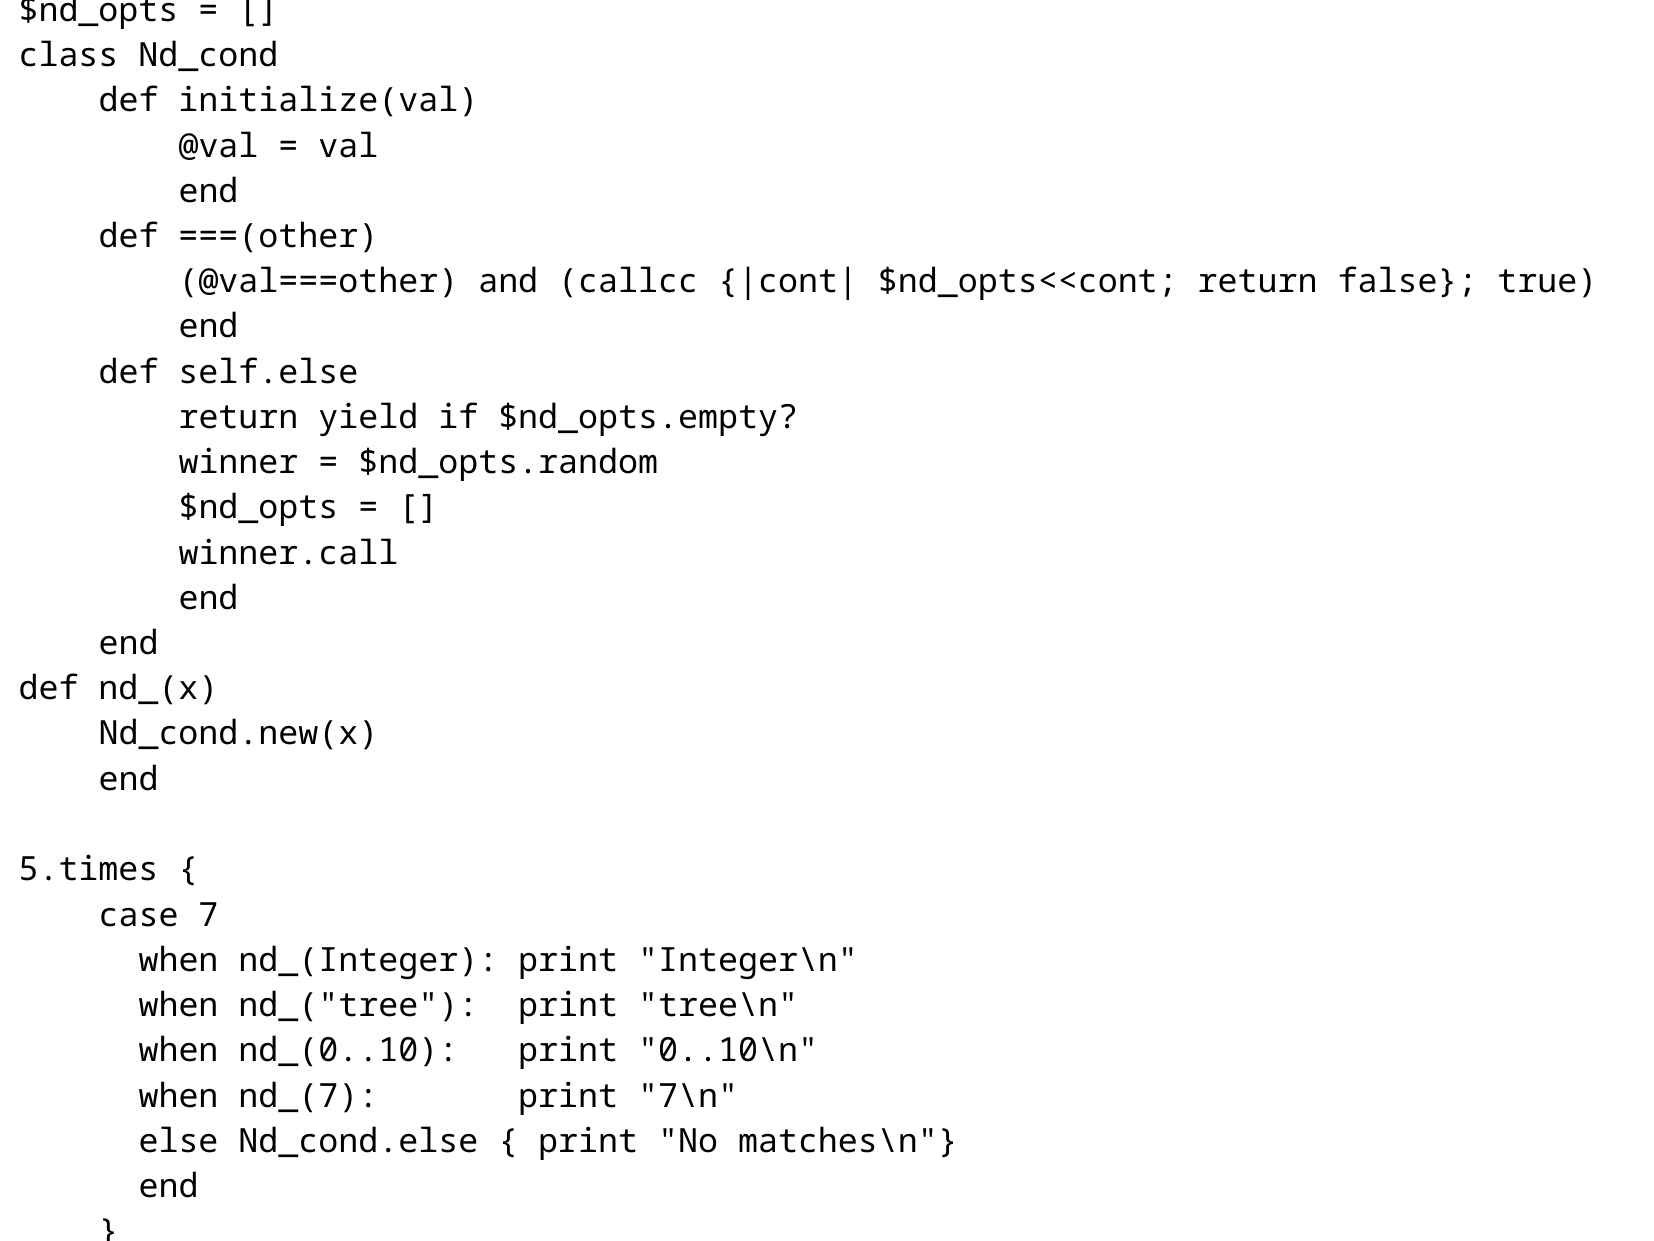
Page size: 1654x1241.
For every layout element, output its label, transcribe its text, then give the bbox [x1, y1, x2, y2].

text_box $nd_opts = [] class Nd_cond def initialize(val) @val = val end def ===(other) (@val===other) and (callcc {|cont| $nd_opts<<cont; return false}; true) end def self.else return yield if $nd_opts.empty? winner = $nd_opts.random $nd_opts = [] winner.call end end def nd_(x) Nd_cond.new(x) end 5.times { case 7 when nd_(Integer): print "Integer\n" when nd_("tree"): print "tree\n" when nd_(0..10): print "0..10\n" when nd_(7): print "7\n" else Nd_cond.else { print "No matches\n"} end } [3, 0, 1654, 1241]
